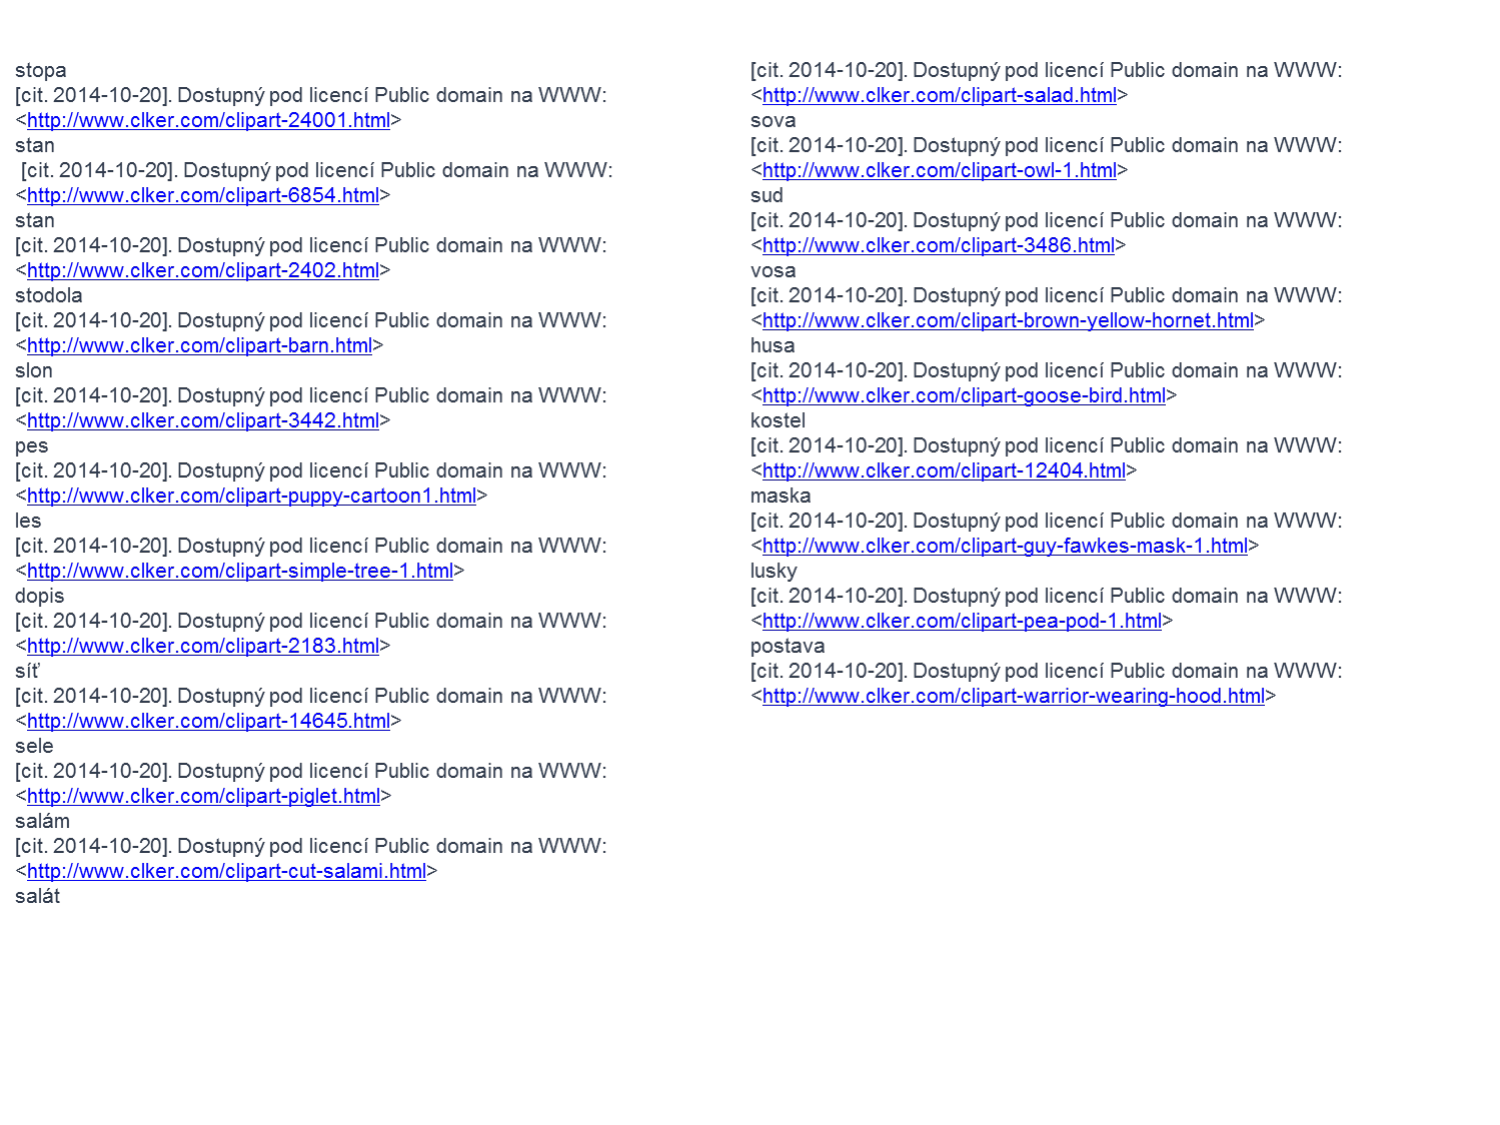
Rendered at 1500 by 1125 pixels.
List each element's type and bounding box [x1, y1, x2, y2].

picture [0, 42, 1500, 924]
